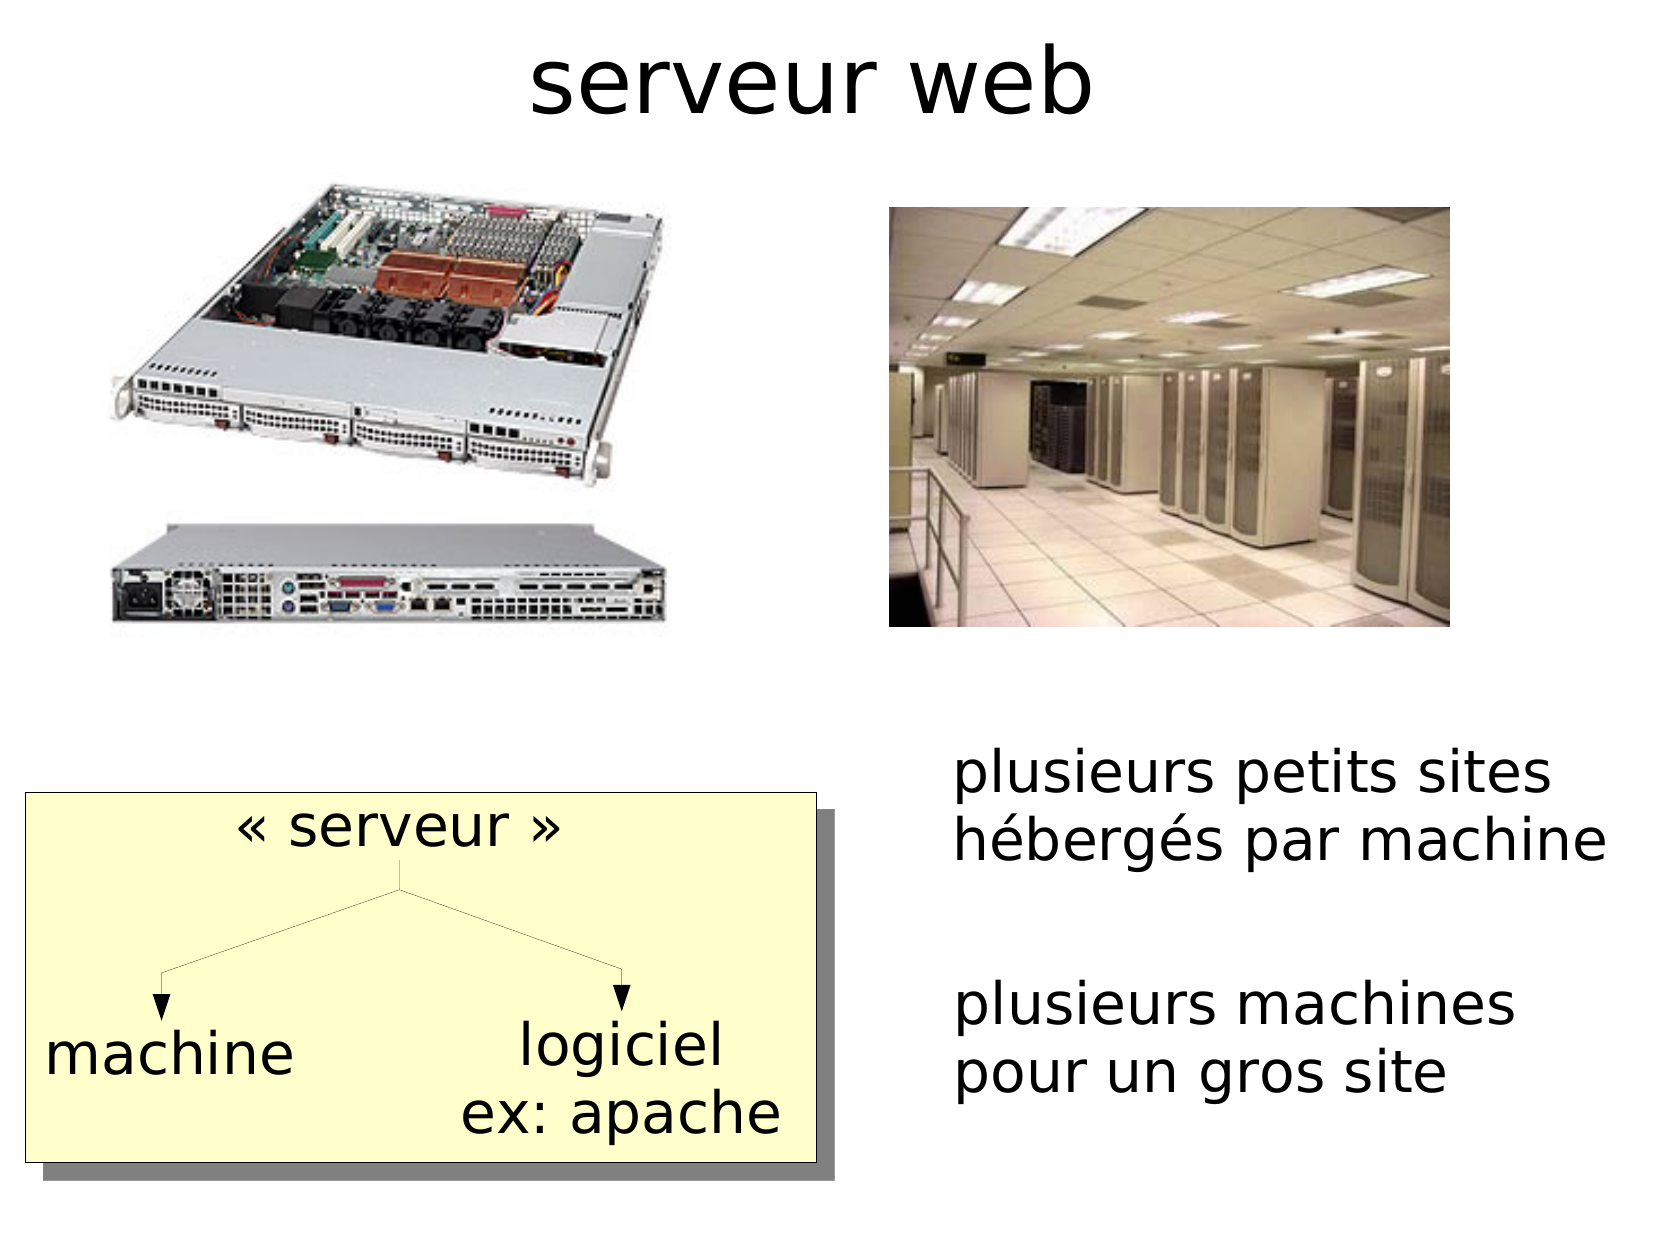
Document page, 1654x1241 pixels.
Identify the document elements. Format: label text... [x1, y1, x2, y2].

picture [93, 167, 683, 669]
text_box [25, 792, 817, 1163]
picture [889, 207, 1450, 627]
title serveur web [121, 17, 1504, 143]
text_box plusieurs petits sites hébergés par machine [952, 738, 1635, 875]
text_box plusieurs machines pour un gros site [954, 970, 1654, 1107]
text_box machine [26, 1020, 298, 1089]
text_box « serveur » [234, 792, 532, 861]
text_box [755, 1105, 774, 1114]
text_box logiciel ex: apache [460, 1011, 751, 1147]
